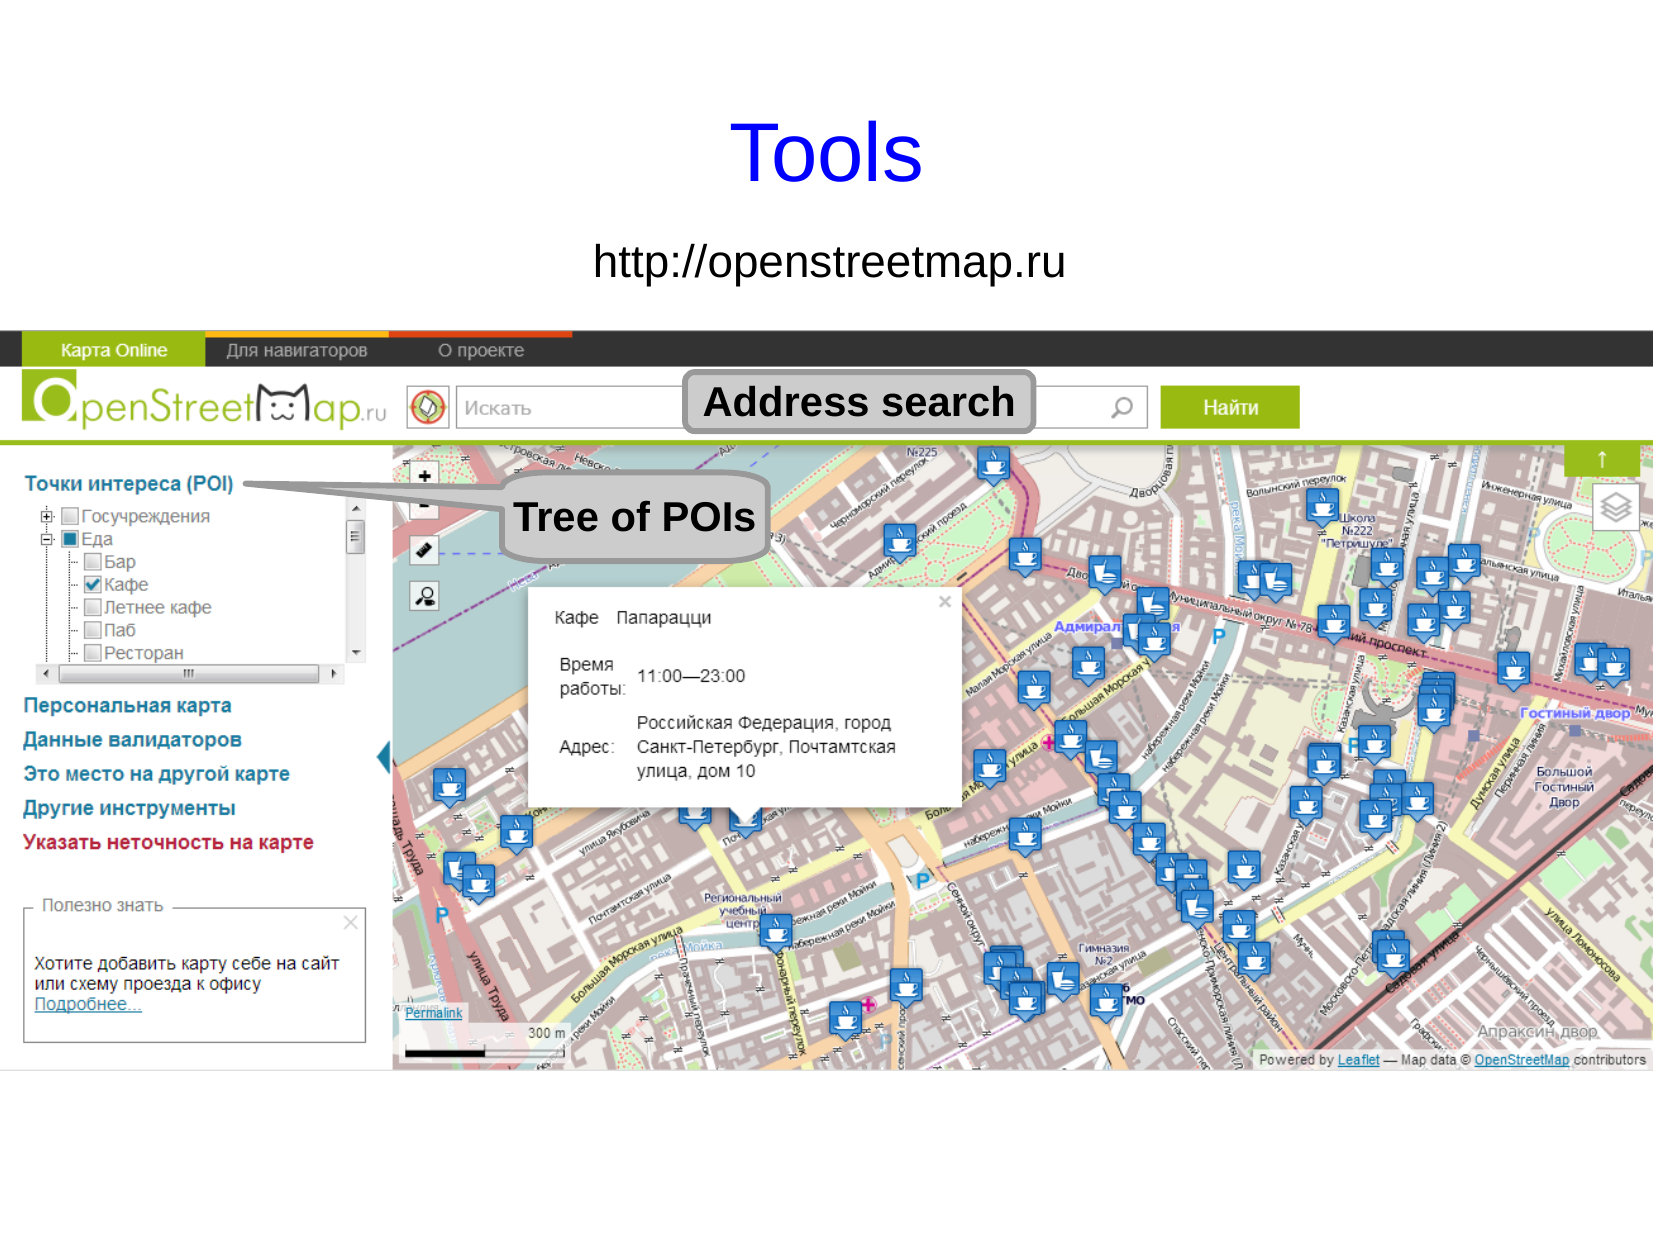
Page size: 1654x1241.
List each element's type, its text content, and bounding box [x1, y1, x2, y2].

title Tools [82, 49, 1571, 257]
text_box http://openstreetmap.ru [592, 236, 1068, 288]
text_box Tree of POIs [245, 472, 768, 562]
text_box Address search [685, 372, 1034, 432]
picture [0, 330, 1653, 1071]
